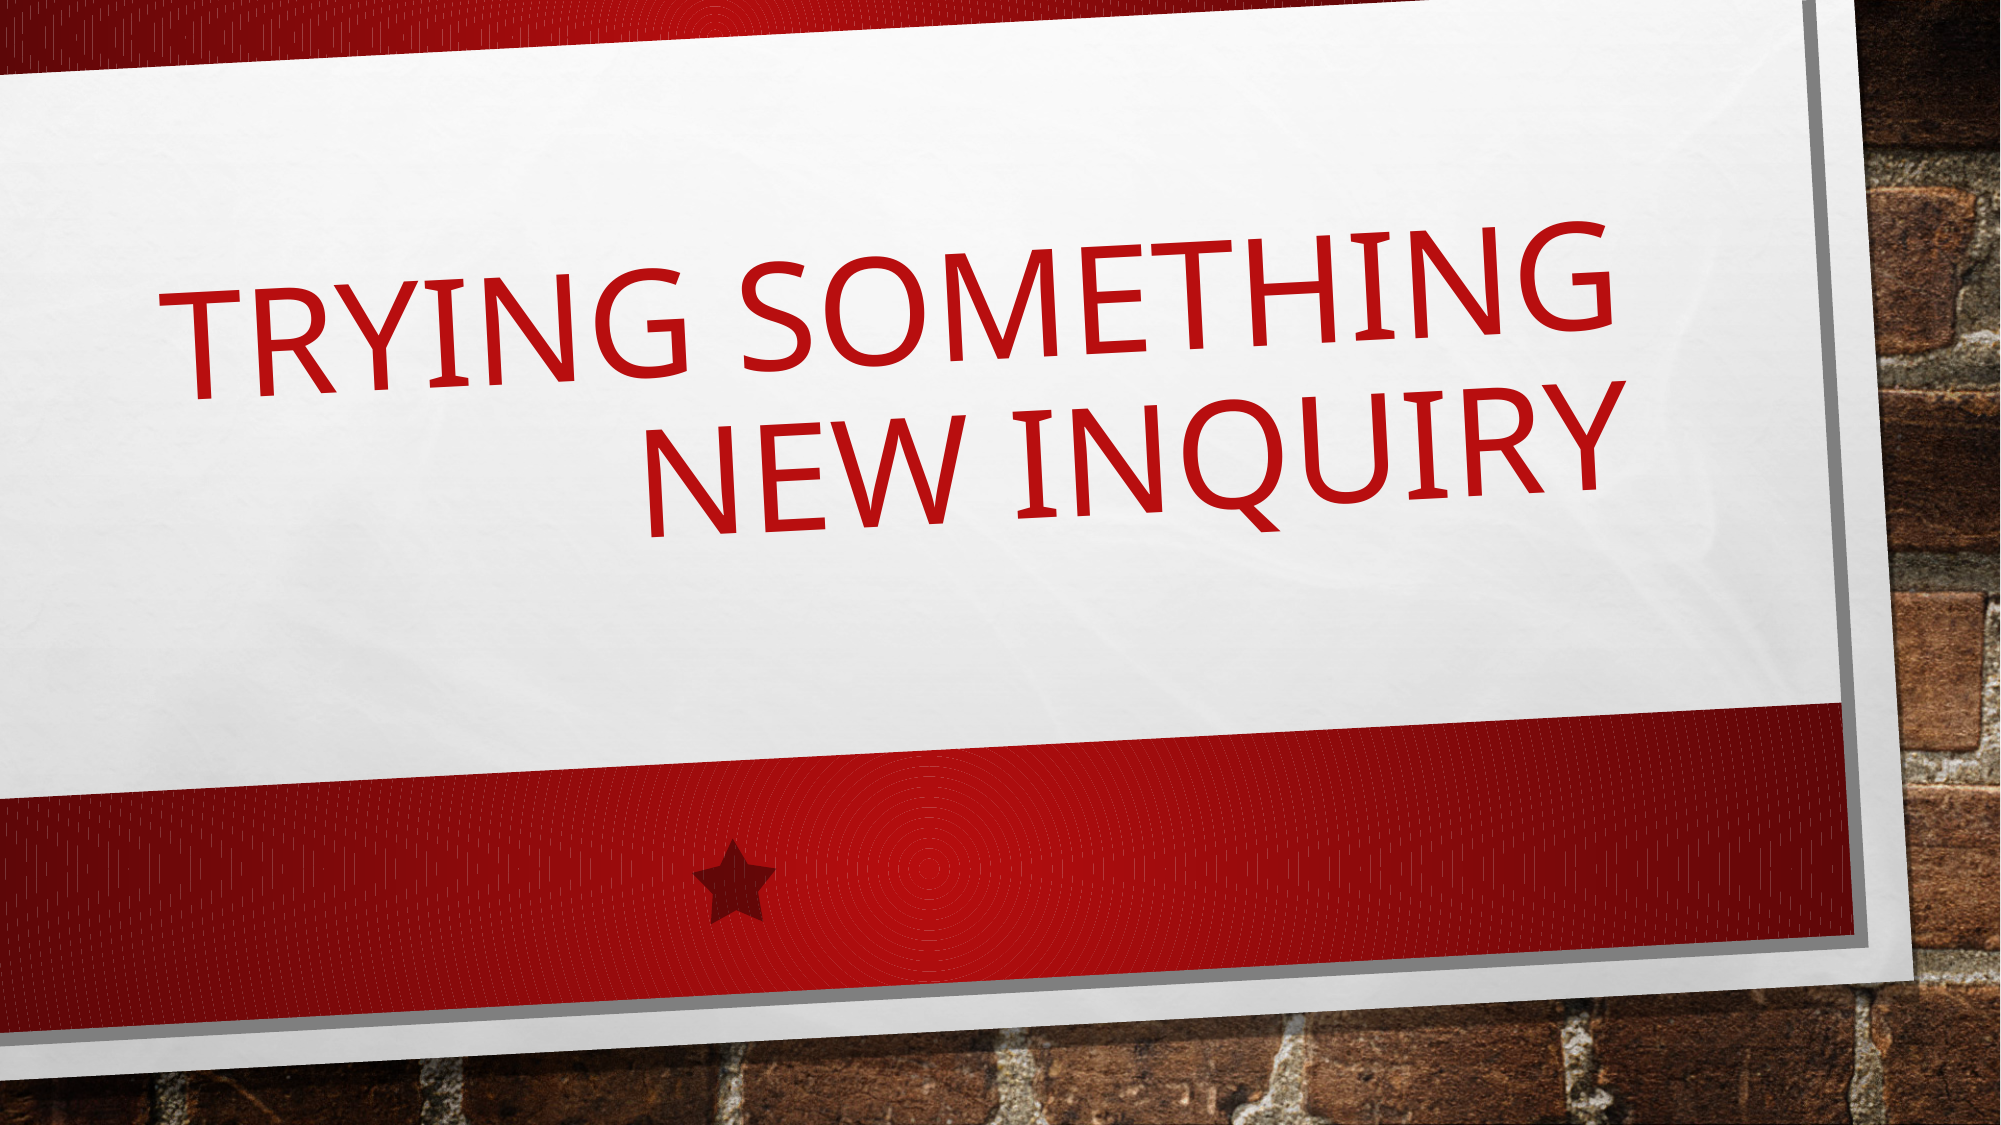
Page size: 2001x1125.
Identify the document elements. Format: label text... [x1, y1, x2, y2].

title Trying Something New Inquiry [135, 67, 1758, 605]
